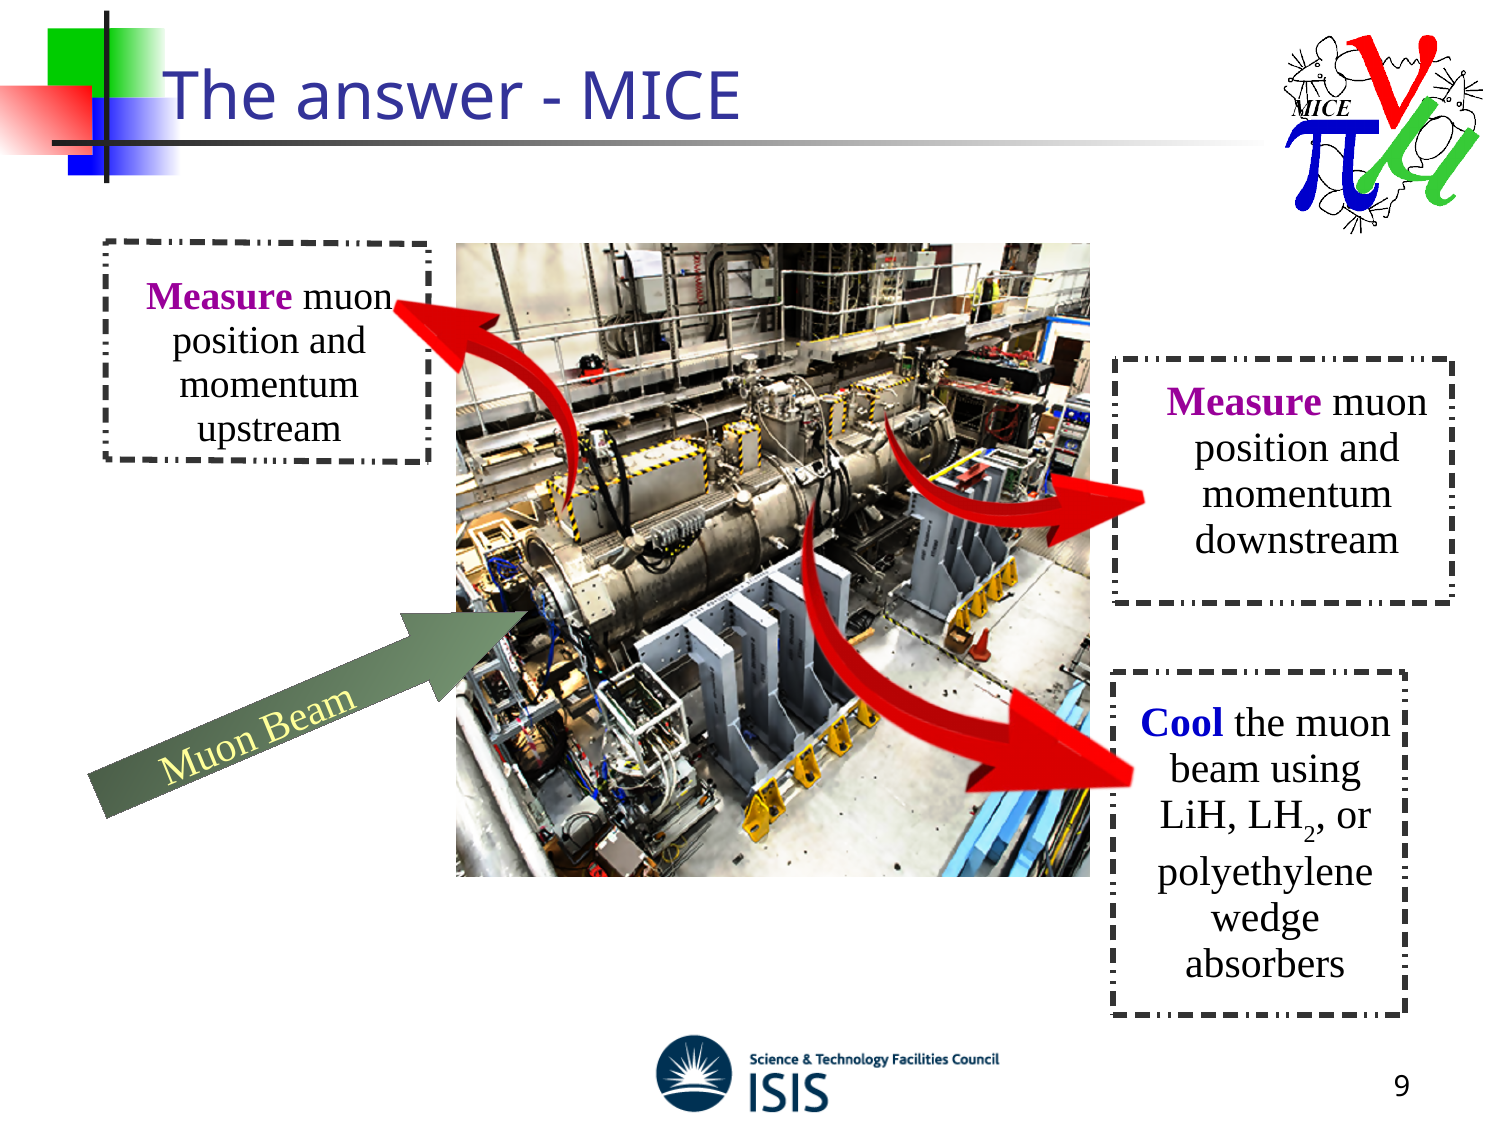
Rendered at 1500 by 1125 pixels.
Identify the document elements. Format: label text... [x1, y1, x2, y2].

text_box Muon Beam [78, 655, 406, 867]
picture [640, 1021, 1167, 1125]
text_box [349, 611, 528, 702]
text_box Cool the muon beam using LiH, LH2, or polyethylene wedge absorbers [1059, 691, 1412, 1023]
text_box Measure muon position and momentum downstream [1090, 370, 1452, 844]
title The answer - MICE [162, 0, 1441, 188]
text_box Measure muon position and momentum upstream [51, 267, 428, 614]
picture [342, 243, 1182, 877]
picture [1264, 5, 1500, 251]
